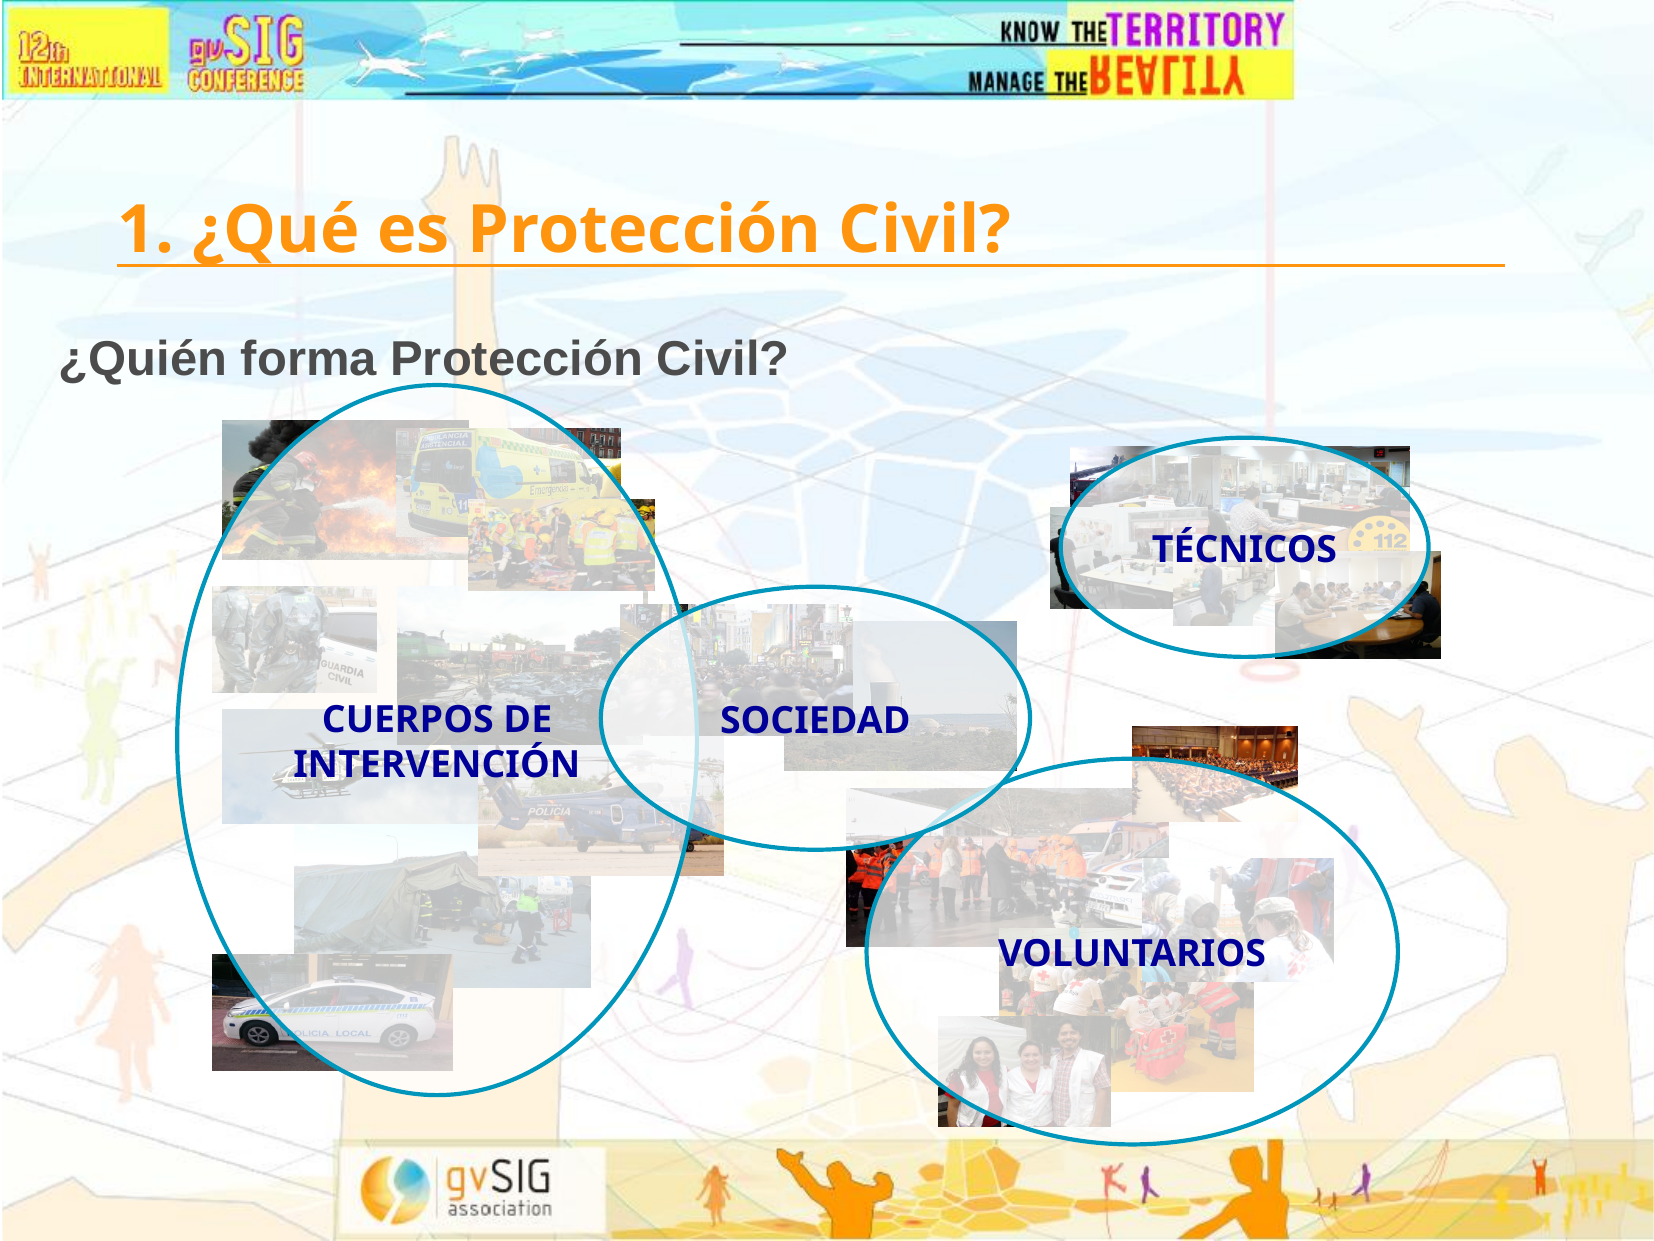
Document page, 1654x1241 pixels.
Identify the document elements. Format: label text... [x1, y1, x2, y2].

text_box SOCIEDAD [600, 586, 1031, 850]
title 1. ¿Qué es Protección Civil? [117, 187, 1606, 266]
picture [2, 0, 1654, 1241]
text_box CUERPOS DE INTERVENCIÓN [177, 386, 690, 1096]
list ¿Quién forma Protección Civil? [59, 326, 1478, 386]
text_box TÉCNICOS [1060, 437, 1429, 657]
text_box VOLUNTARIOS [866, 758, 1398, 1145]
